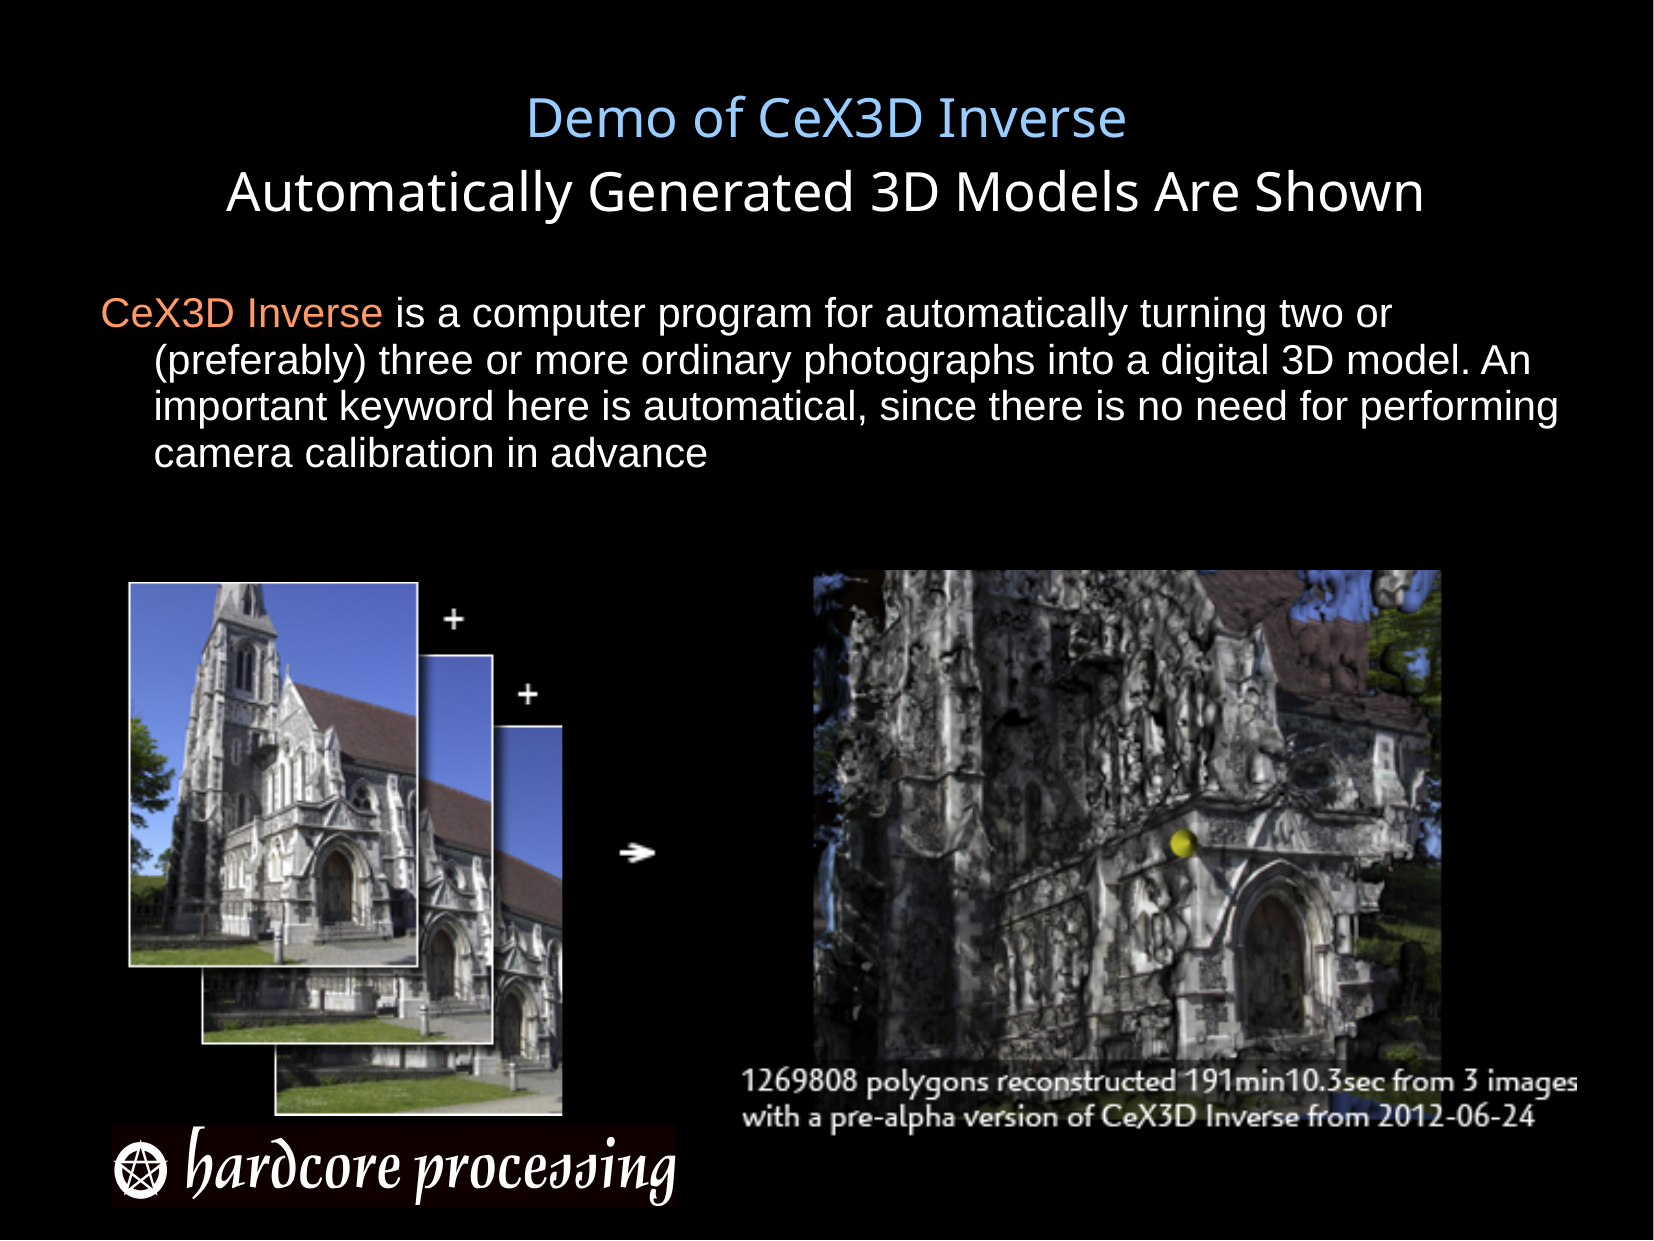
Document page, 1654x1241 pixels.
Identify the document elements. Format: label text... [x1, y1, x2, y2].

picture [112, 1125, 676, 1207]
chart [82, 579, 563, 1126]
list CeX3D Inverse is a computer program for automatically turning two or (preferably) three or more ordinary photographs into a digital 3D model. An important keyword here is automatical, since there is no need for performing camera calibration in advance [82, 290, 1571, 499]
title Demo of CeX3D Inverse Automatically Generated 3D Models Are Shown [82, 49, 1571, 257]
chart [600, 450, 1654, 1153]
